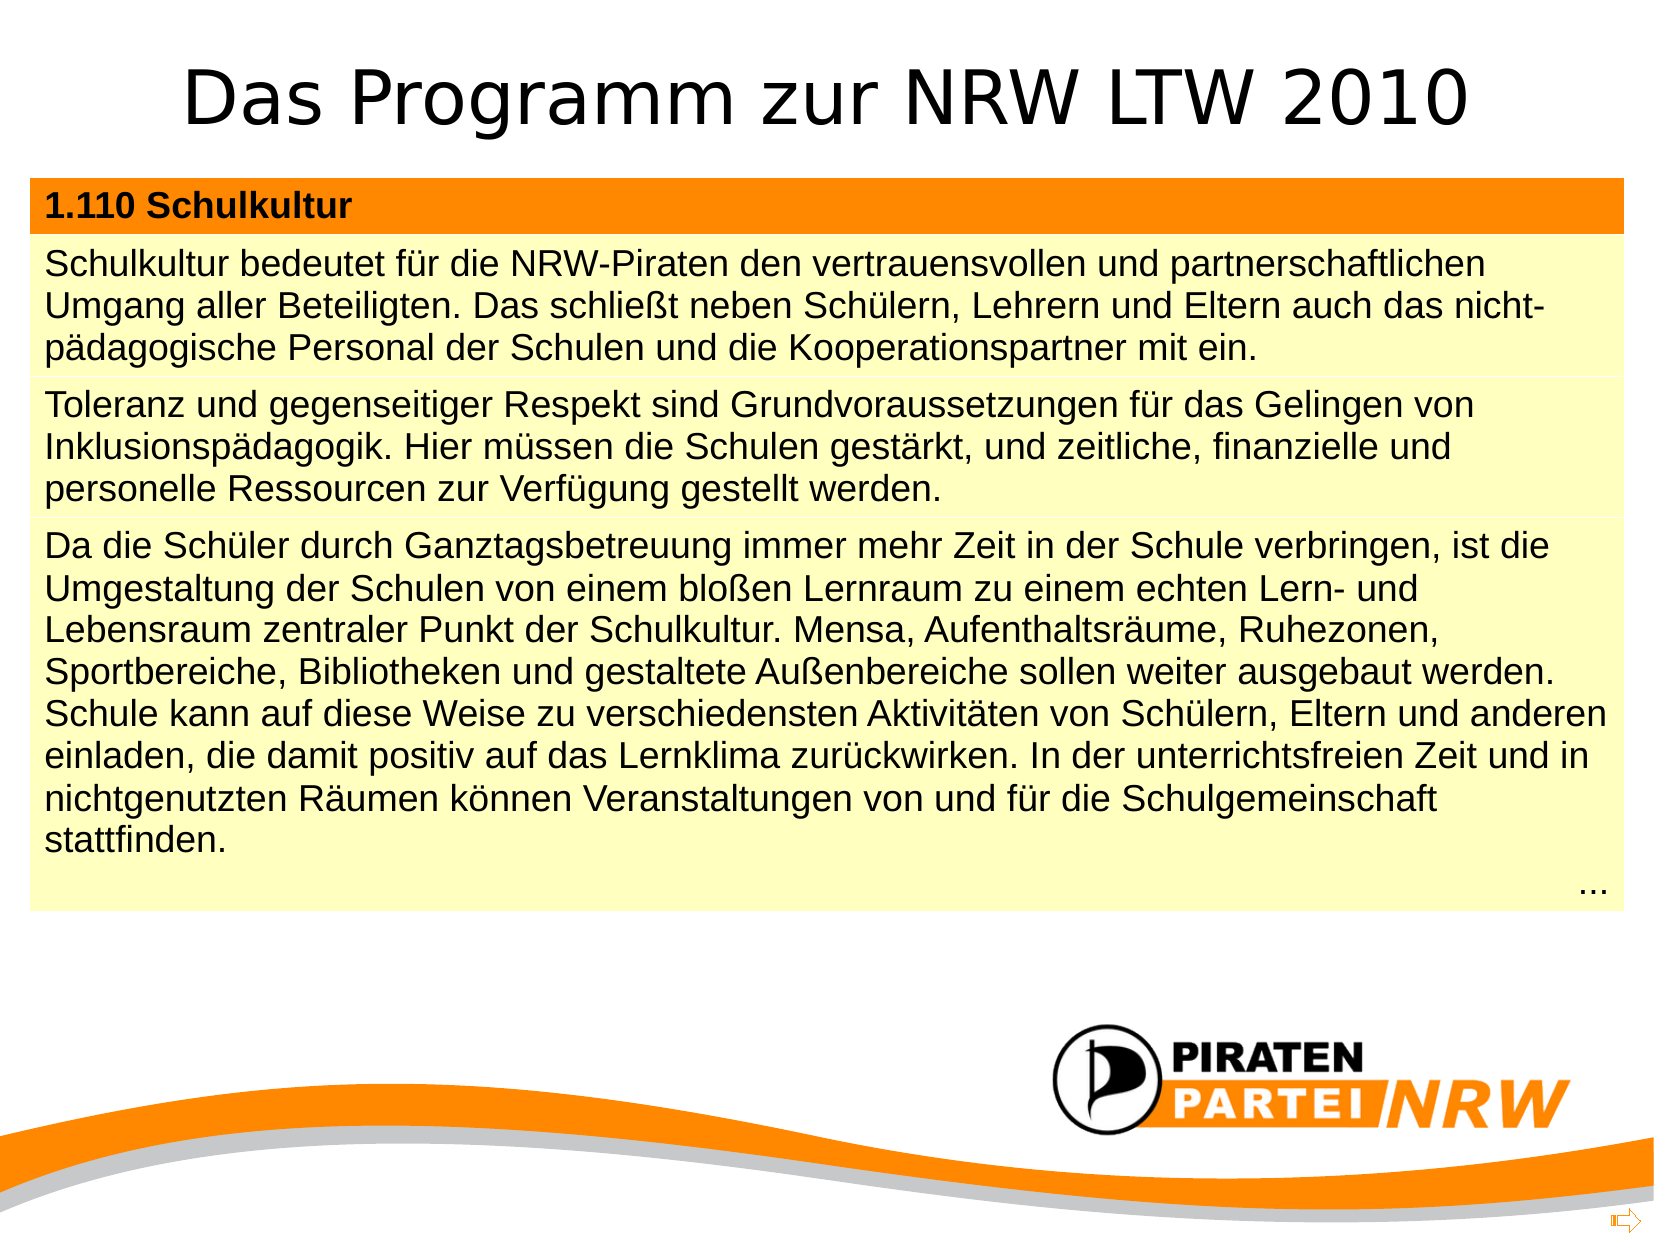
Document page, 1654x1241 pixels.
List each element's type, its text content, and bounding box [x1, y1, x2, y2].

table_cell Toleranz und gegenseitiger Respekt sind Grundvoraussetzungen für das Gelingen von Inklusionspädagogik. Hier müssen die Schulen gestärkt, und zeitliche, finanzielle und personelle Ressourcen zur Verfügung gestellt werden. [30, 377, 1624, 517]
table_header 1.110 Schulkultur [30, 178, 1624, 234]
picture [1045, 1021, 1579, 1140]
table_cell Schulkultur bedeutet für die NRW-Piraten den vertrauensvollen und partnerschaftlichen Umgang aller Beteiligten. Das schließt neben Schülern, Lehrern und Eltern auch das nicht-pädagogische Personal der Schulen und die Kooperationspartner mit ein. [30, 235, 1624, 376]
title Das Programm zur NRW LTW 2010 [82, 54, 1571, 143]
table_cell Da die Schüler durch Ganztagsbetreuung immer mehr Zeit in der Schule verbringen, ist die Umgestaltung der Schulen von einem bloßen Lernraum zu einem echten Lern- und Lebensraum zentraler Punkt der Schulkultur. Mensa, Aufenthaltsräume, Ruhezonen, Sportbereiche, Bibliotheken und gestaltete Außenbereiche sollen weiter ausgebaut werden. Schule kann auf diese Weise zu verschiedensten Aktivitäten von Schülern, Eltern und anderen einladen, die damit positiv auf das Lernklima zurückwirken. In der unterrichtsfreien Zeit und in nichtgenutzten Räumen können Veranstaltungen von und für die Schulgemeinschaft stattfinden. ... [30, 518, 1624, 911]
